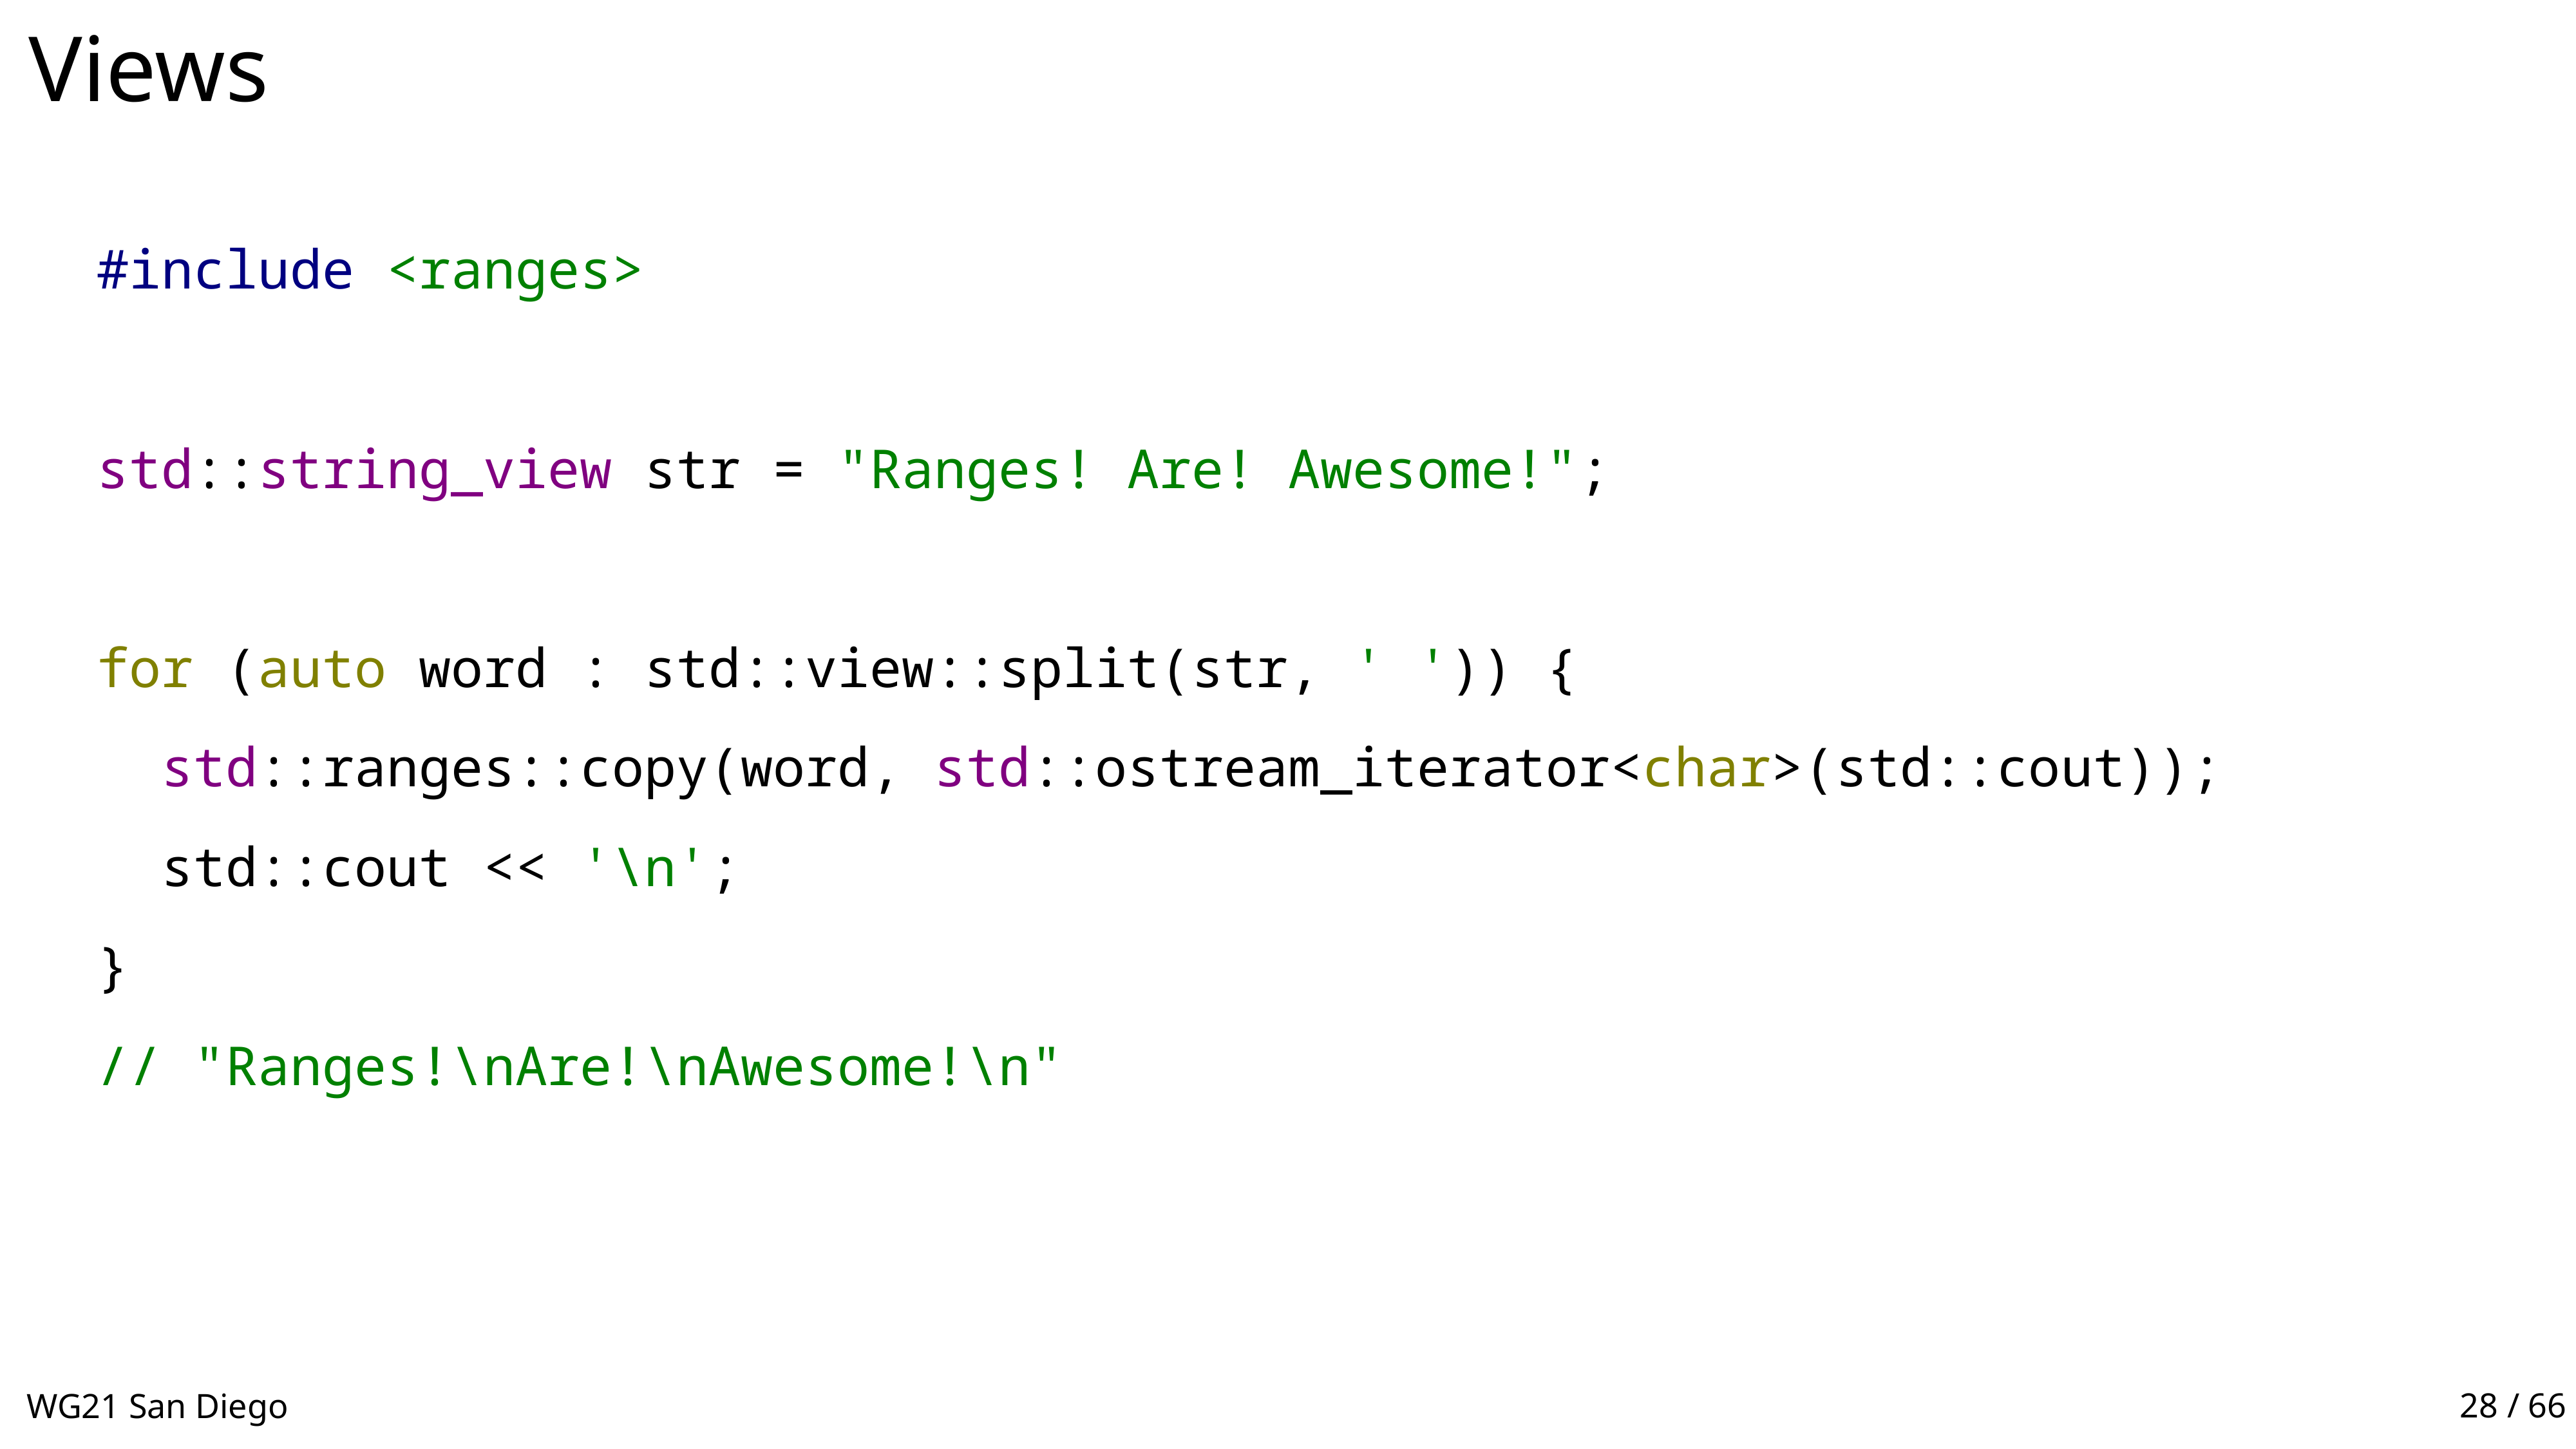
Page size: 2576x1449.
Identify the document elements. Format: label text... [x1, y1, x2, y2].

title Views [19, 19, 2551, 155]
list #include <ranges> std::string_view str = "Ranges! Are! Awesome!"; for (auto word : std::view::split(str, ' ')) { std::ranges::copy(word, std::ostream_iterator<char>(std::cout)); std::cout << '\n'; } // "Ranges!\nAre!\nAwesome!\n" [87, 214, 2551, 1382]
list <number> / 66 [1479, 1376, 2576, 1431]
list WG21 San Diego [17, 1376, 1114, 1431]
